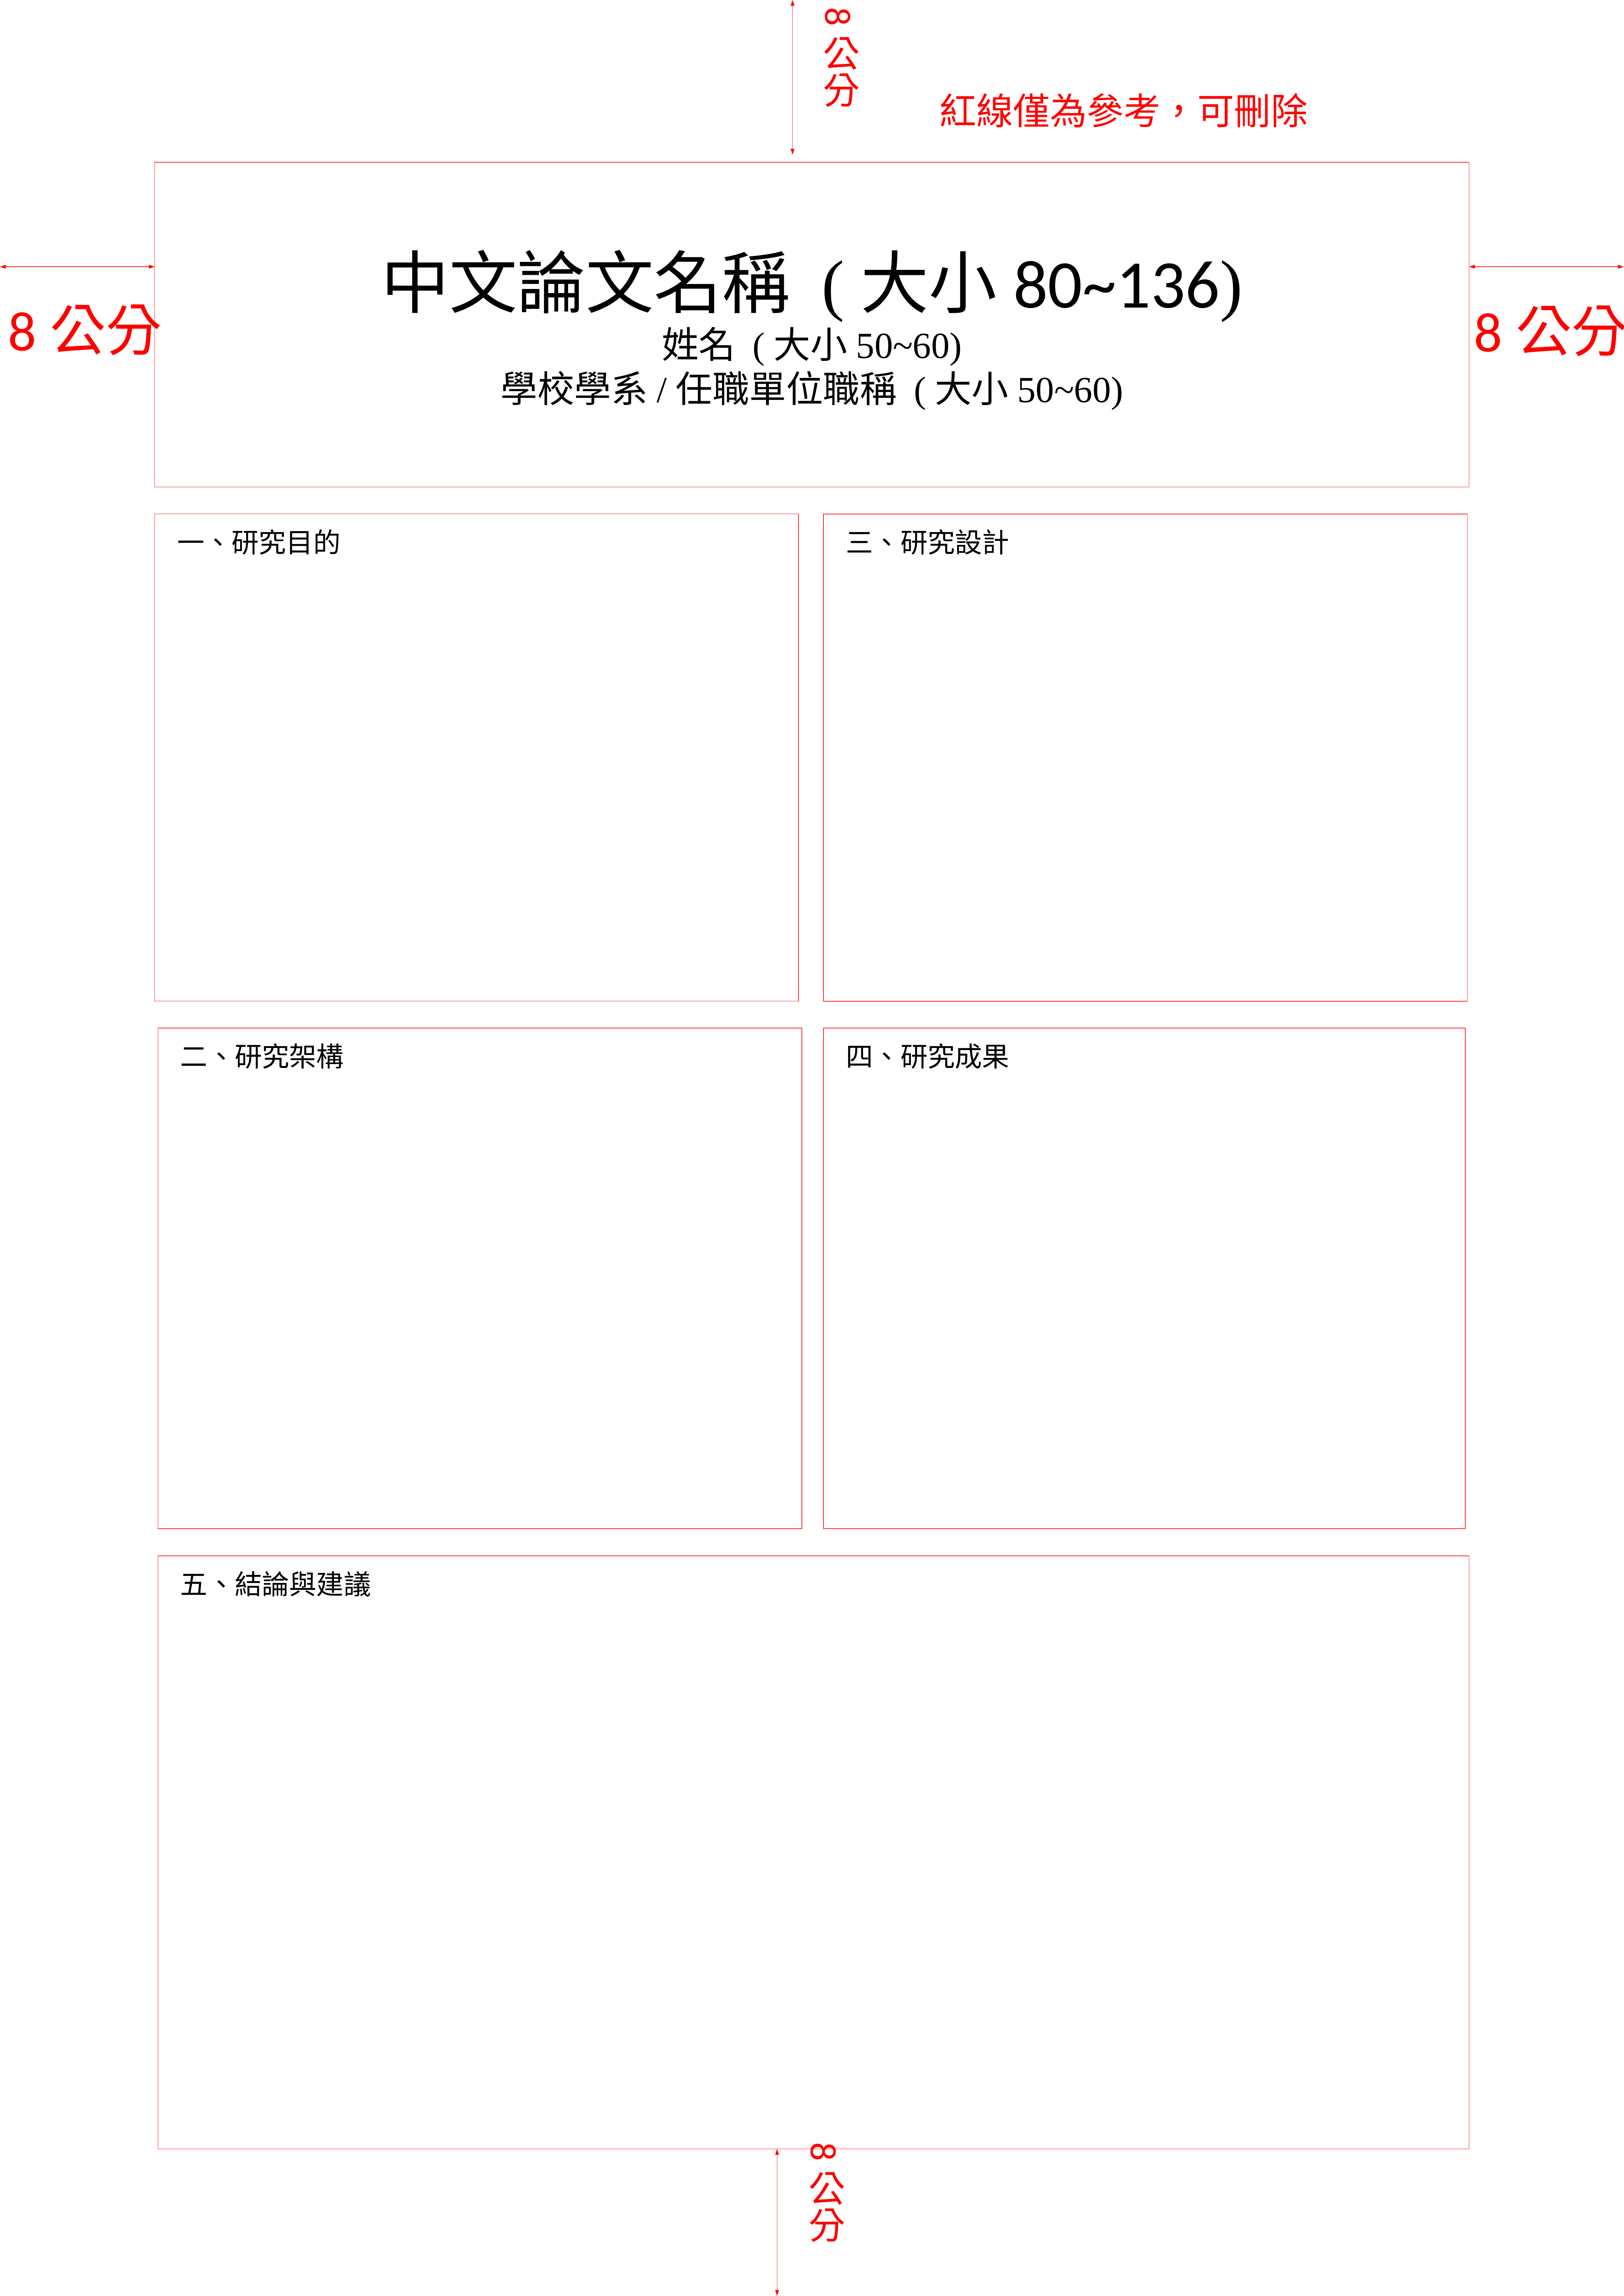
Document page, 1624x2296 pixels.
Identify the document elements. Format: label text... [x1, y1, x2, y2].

text_box 四、研究成果 [823, 1028, 1465, 1529]
text_box 三、研究設計 [823, 514, 1468, 1001]
text_box 8公分 [3, 292, 167, 365]
text_box 8公分 [787, 2137, 850, 2296]
text_box 紅線僅為參考，可刪除 [934, 85, 1330, 135]
list 一、研究目的 [154, 514, 799, 1001]
text_box 二、研究架構 [158, 1028, 802, 1529]
text_box 8公分 [1469, 294, 1624, 365]
title 中文論文名稱 (大小80~136) 姓名 (大小50~60) 學校學系/任職單位職稱 (大小50~60) [154, 162, 1469, 487]
list 五、結論與建議 [158, 1556, 1469, 2149]
text_box 8公分 [802, 2, 865, 161]
